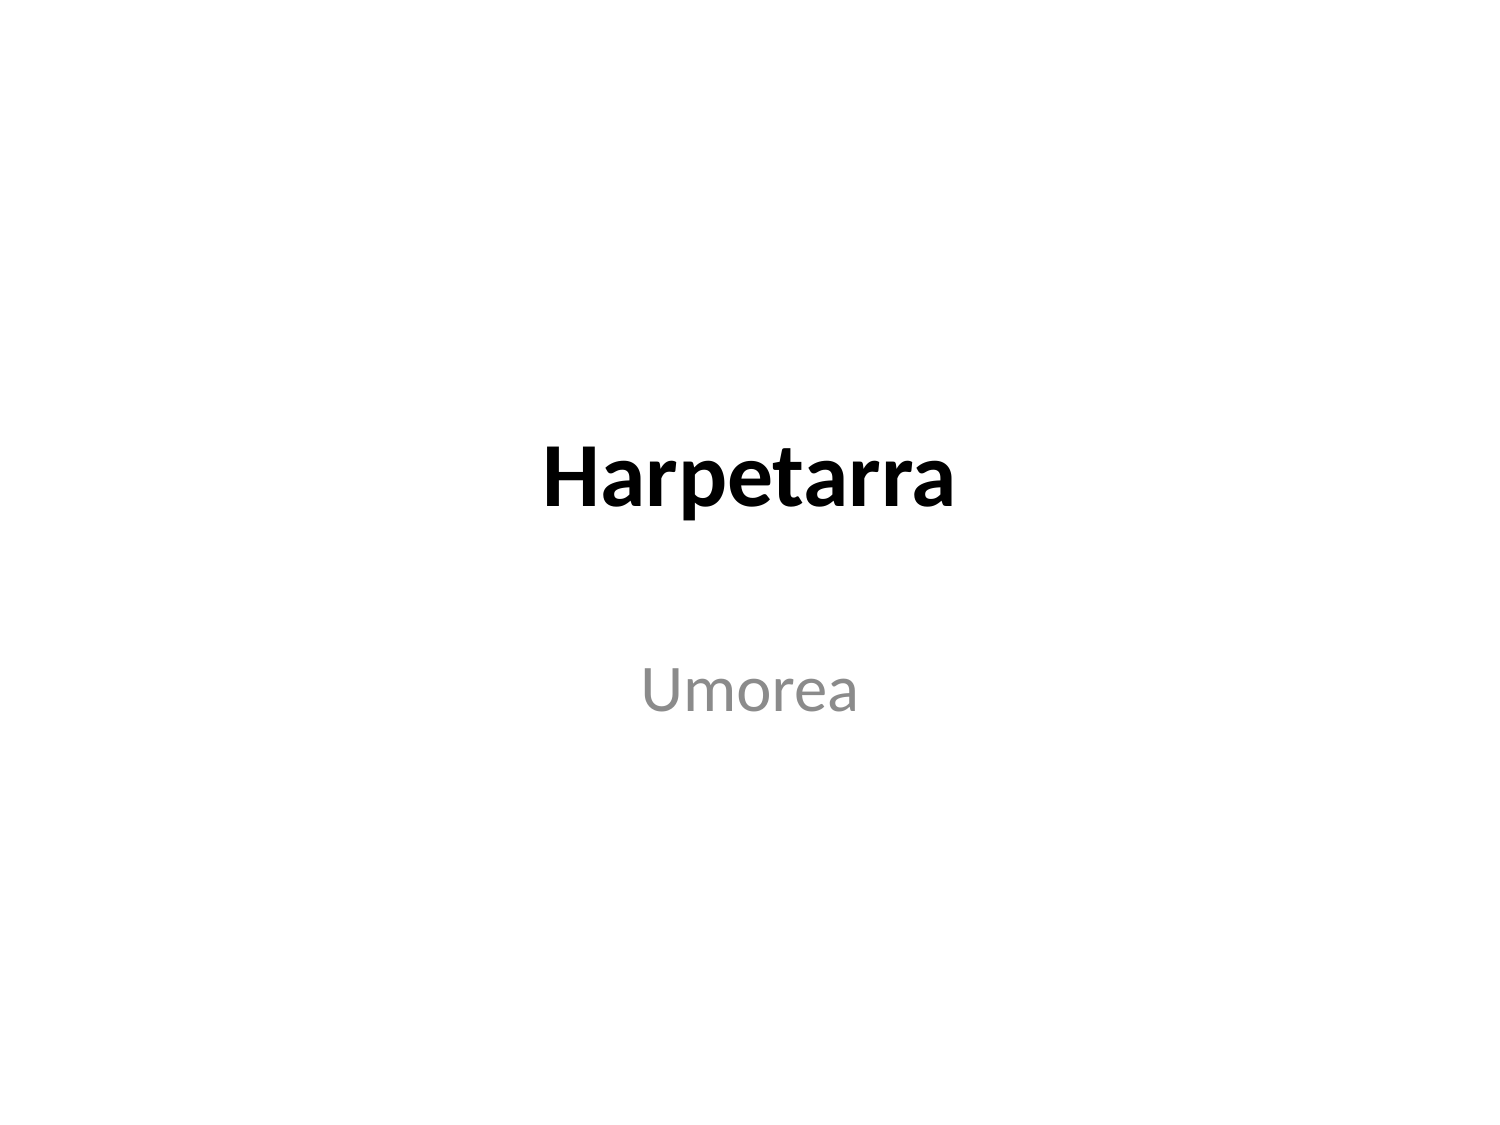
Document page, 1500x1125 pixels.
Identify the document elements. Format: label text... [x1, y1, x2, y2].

title Harpetarra [112, 349, 1388, 591]
subtitle Umorea [225, 637, 1275, 925]
